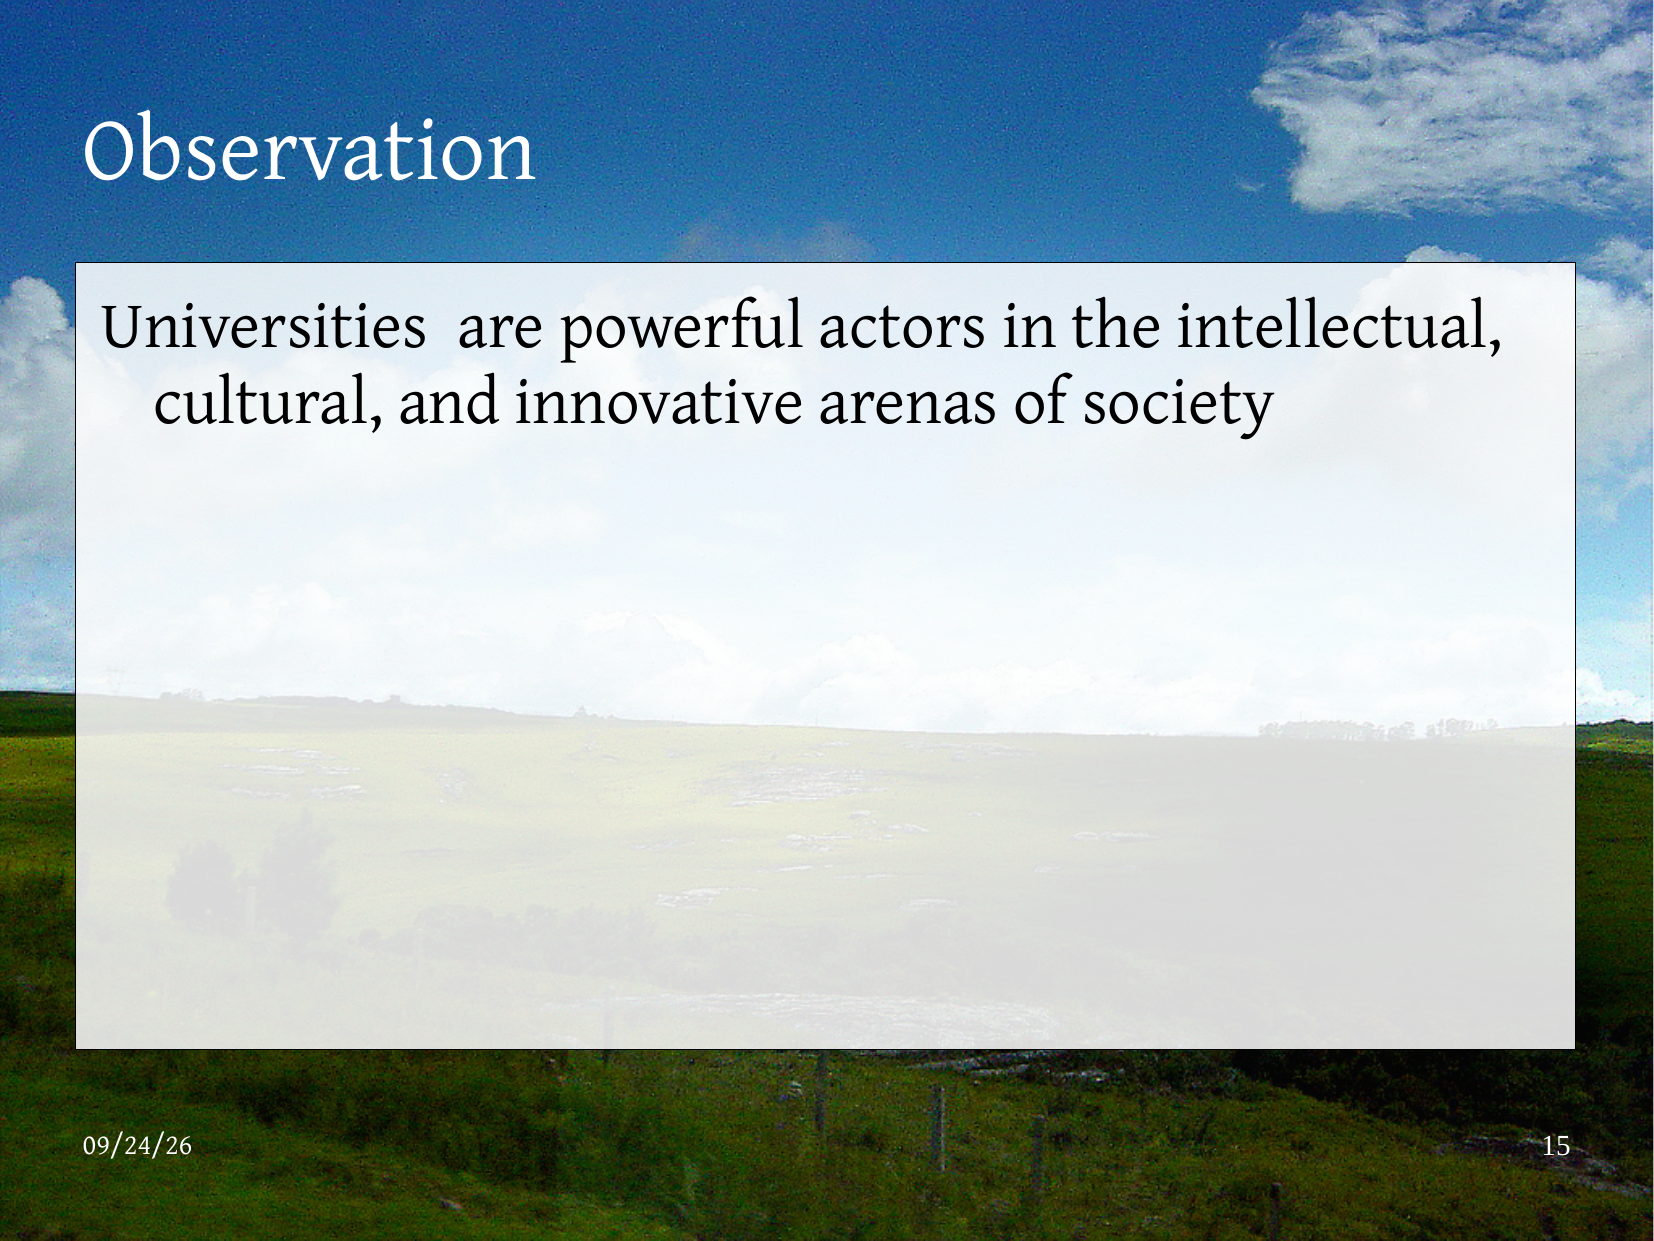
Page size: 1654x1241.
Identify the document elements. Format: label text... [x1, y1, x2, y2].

list Universities are powerful actors in the intellectual, cultural, and innovative arenas of society [82, 290, 1571, 1094]
picture [0, 0, 1654, 1241]
title Observation [82, 56, 1571, 250]
